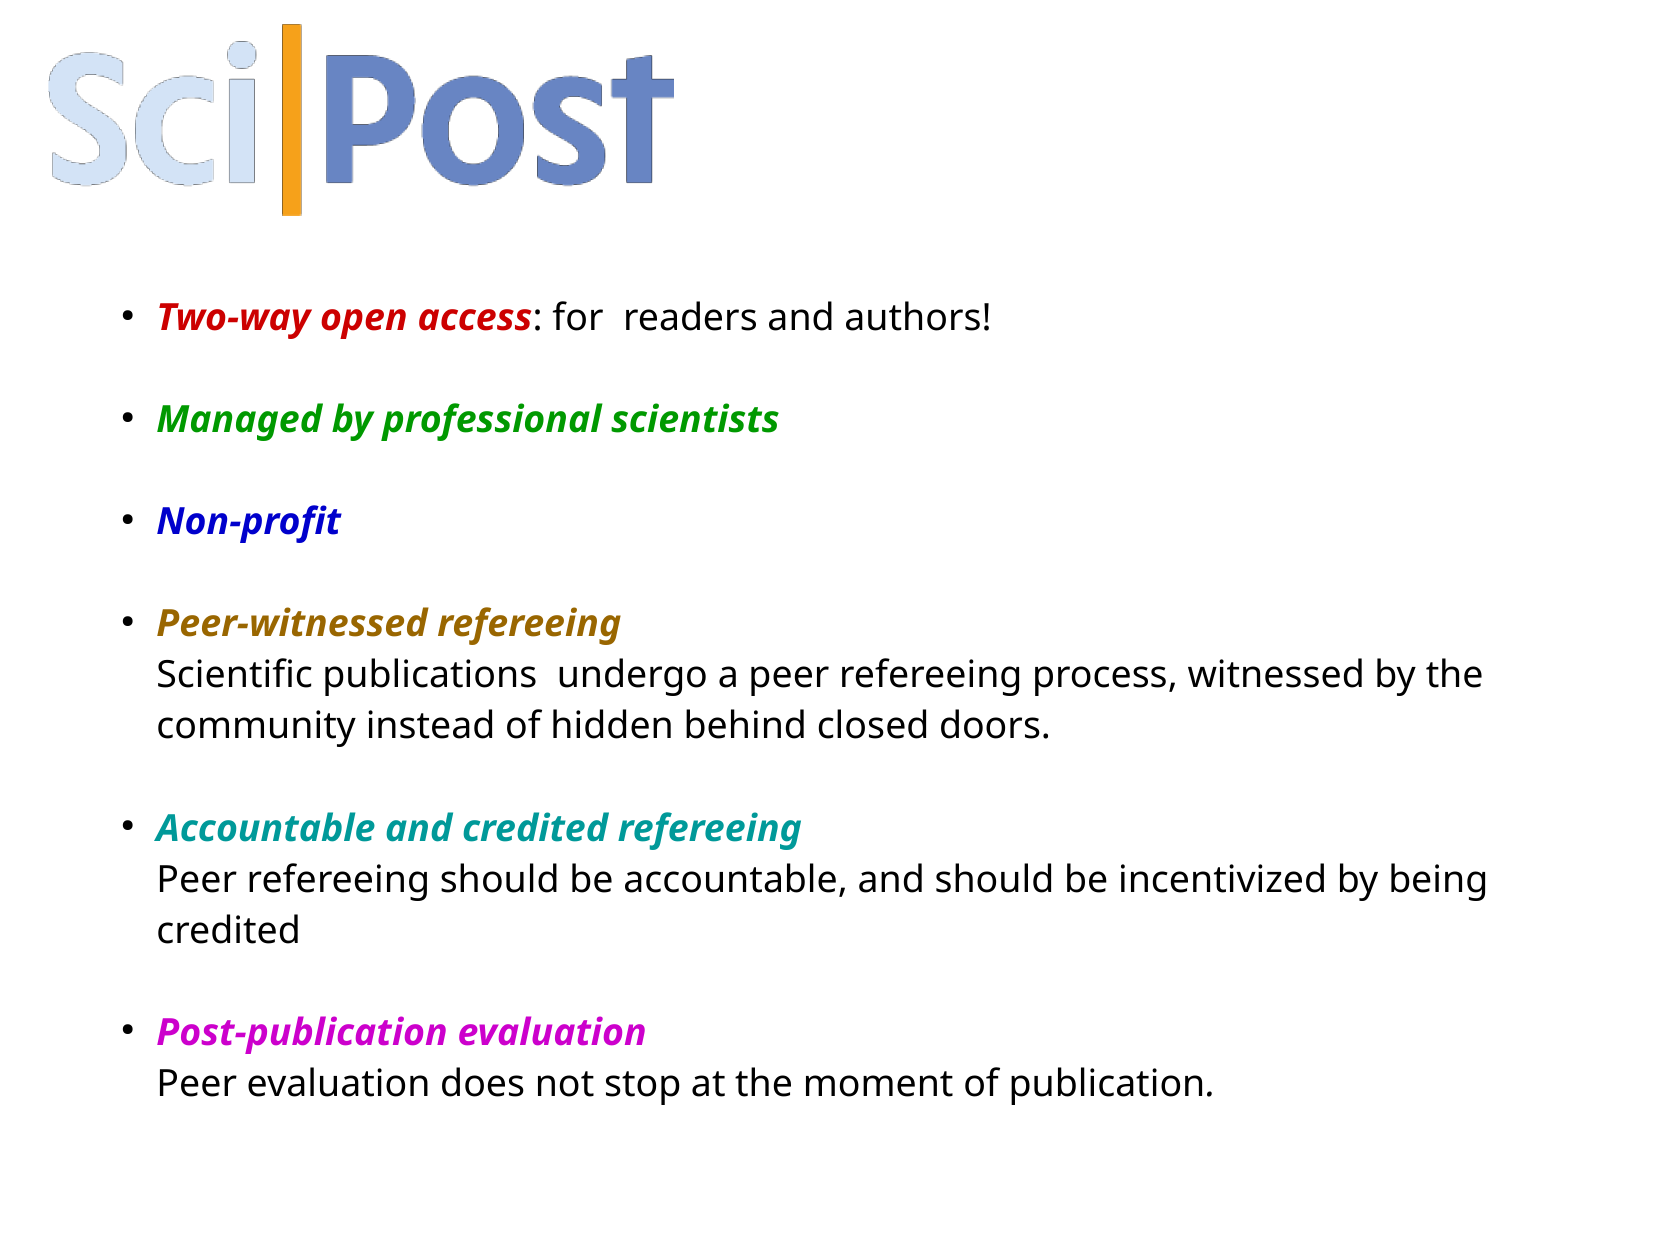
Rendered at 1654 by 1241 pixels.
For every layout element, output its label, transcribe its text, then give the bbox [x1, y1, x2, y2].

text_box Two-way open access: for readers and authors! Managed by professional scientists Non-profit Peer-witnessed refereeing Scientific publications undergo a peer refereeing process, witnessed by the community instead of hidden behind closed doors. Accountable and credited refereeing Peer refereeing should be accountable, and should be incentivized by being credited Post-publication evaluation Peer evaluation does not stop at the moment of publication. [106, 283, 1583, 1111]
picture [48, 23, 674, 216]
